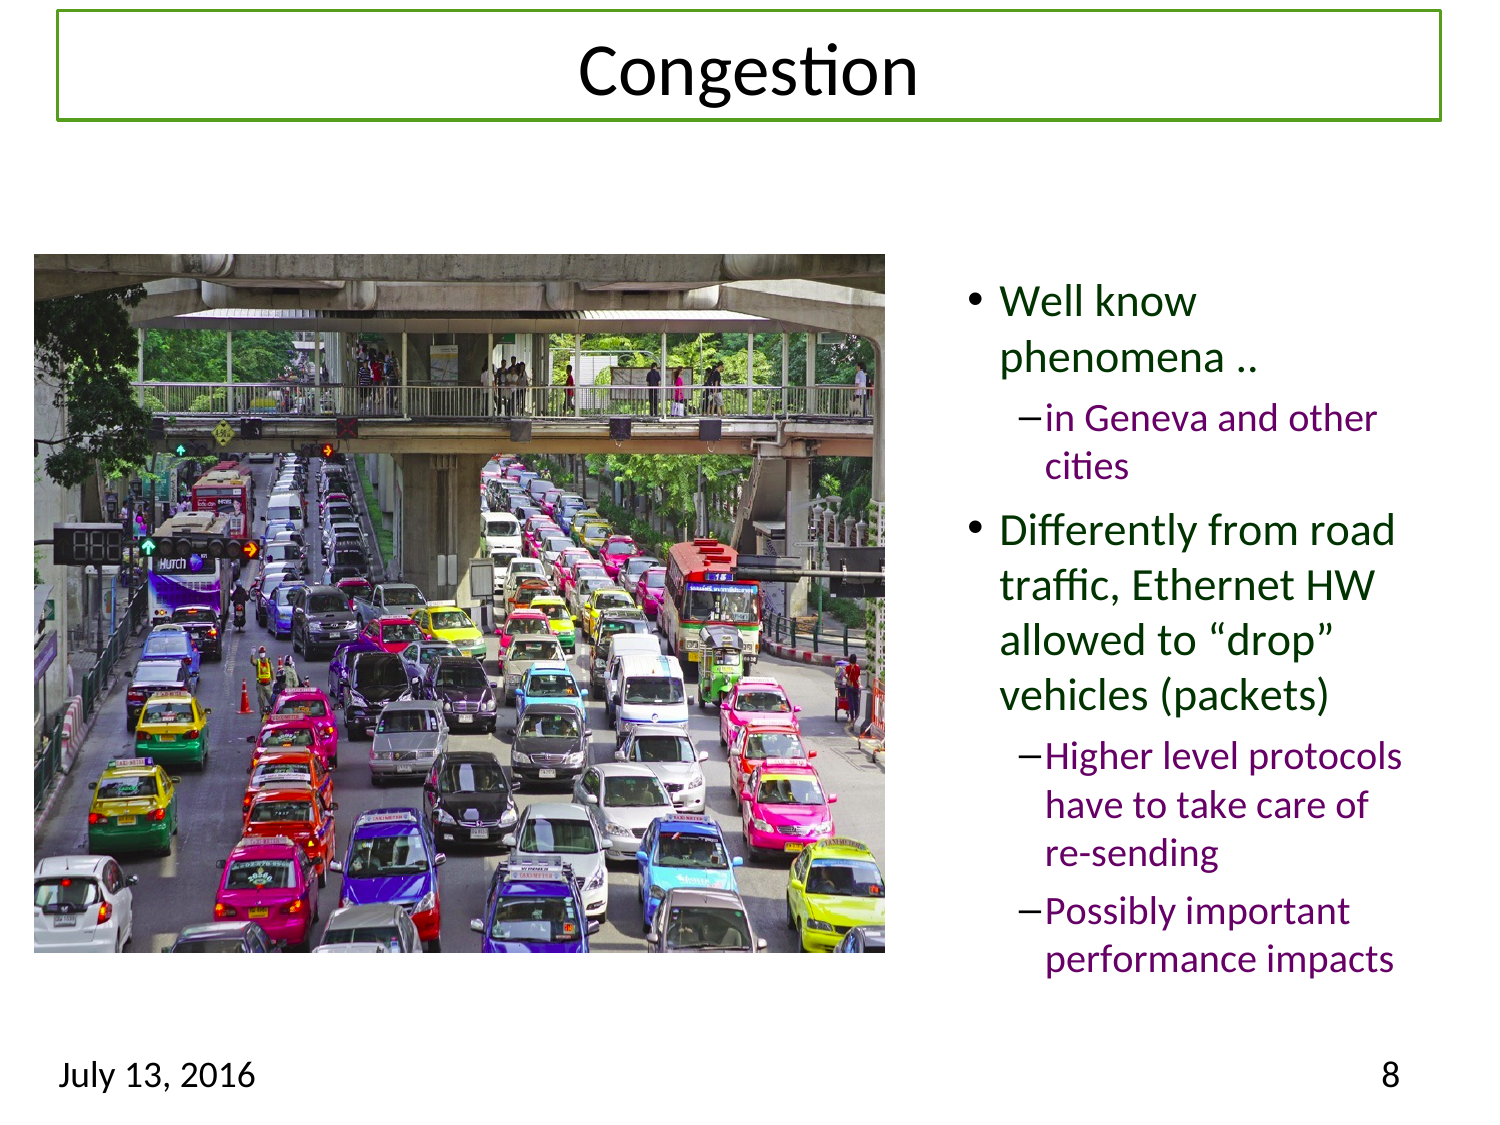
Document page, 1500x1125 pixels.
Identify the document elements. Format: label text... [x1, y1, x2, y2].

list Well know phenomena .. in Geneva and other cities Differently from road traffic, Ethernet HW allowed to “drop” vehicles (packets) Higher level protocols have to take care of re-sending Possibly important performance impacts [952, 263, 1426, 1006]
title Congestion [57, 10, 1441, 121]
picture [34, 254, 885, 953]
